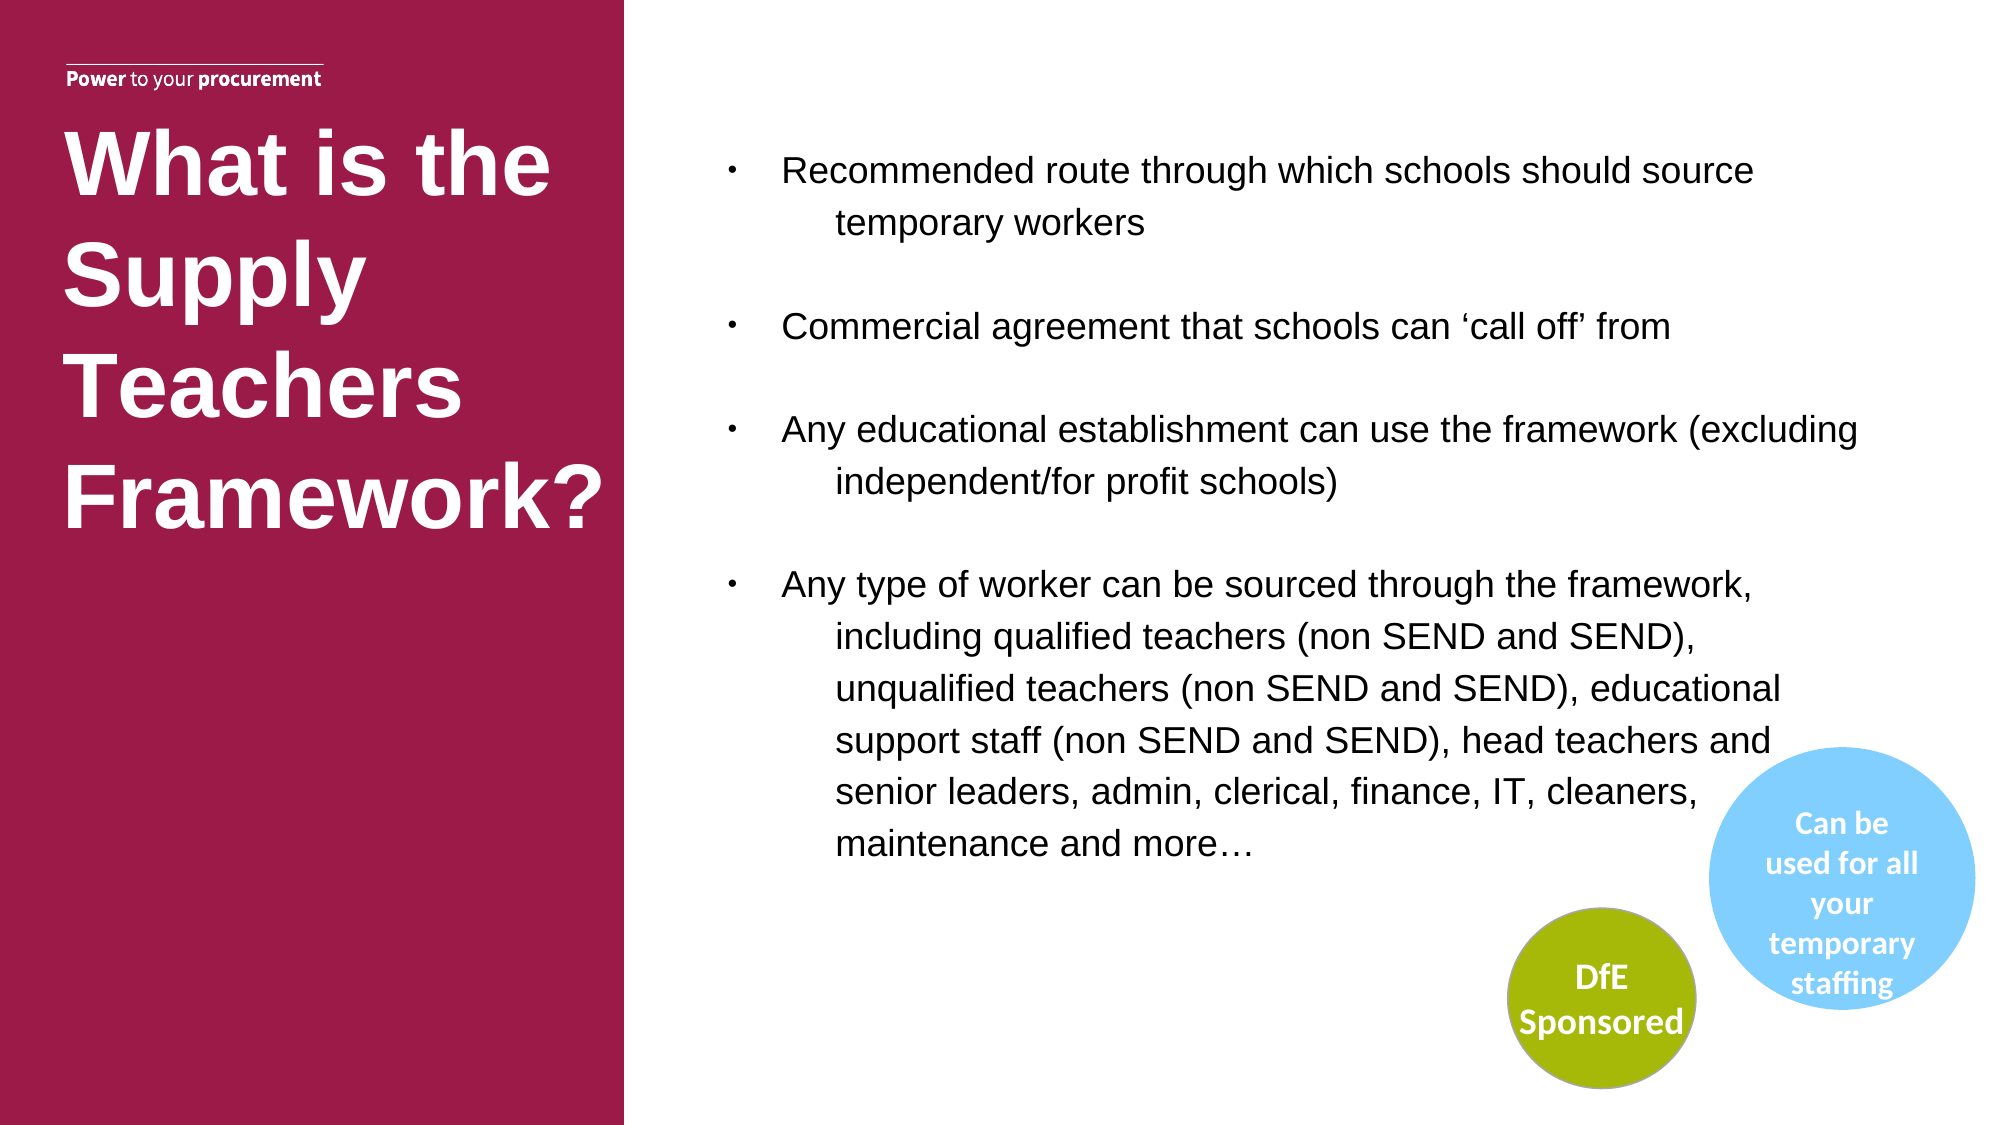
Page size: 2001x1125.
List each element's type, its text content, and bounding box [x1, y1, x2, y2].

text_box [1533, 908, 1670, 936]
title Recommended route through which schools should source temporary workers Commercial agreement that schools can ‘call off’ from Any educational establishment can use the framework (excluding independent/for profit schools) Any type of worker can be sourced through the framework, including qualified teachers (non SEND and SEND), unqualified teachers (non SEND and SEND), educational support staff (non SEND and SEND), head teachers and senior leaders, admin, clerical, finance, IT, cleaners, maintenance and more… [685, 139, 1876, 849]
text_box DfE Sponsored [1497, 936, 1707, 1028]
text_box Can be used for all your temporary staffing needs [1709, 747, 1975, 1010]
title What is the Supply Teachers Framework? [62, 102, 634, 241]
text_box [1513, 1028, 1691, 1089]
